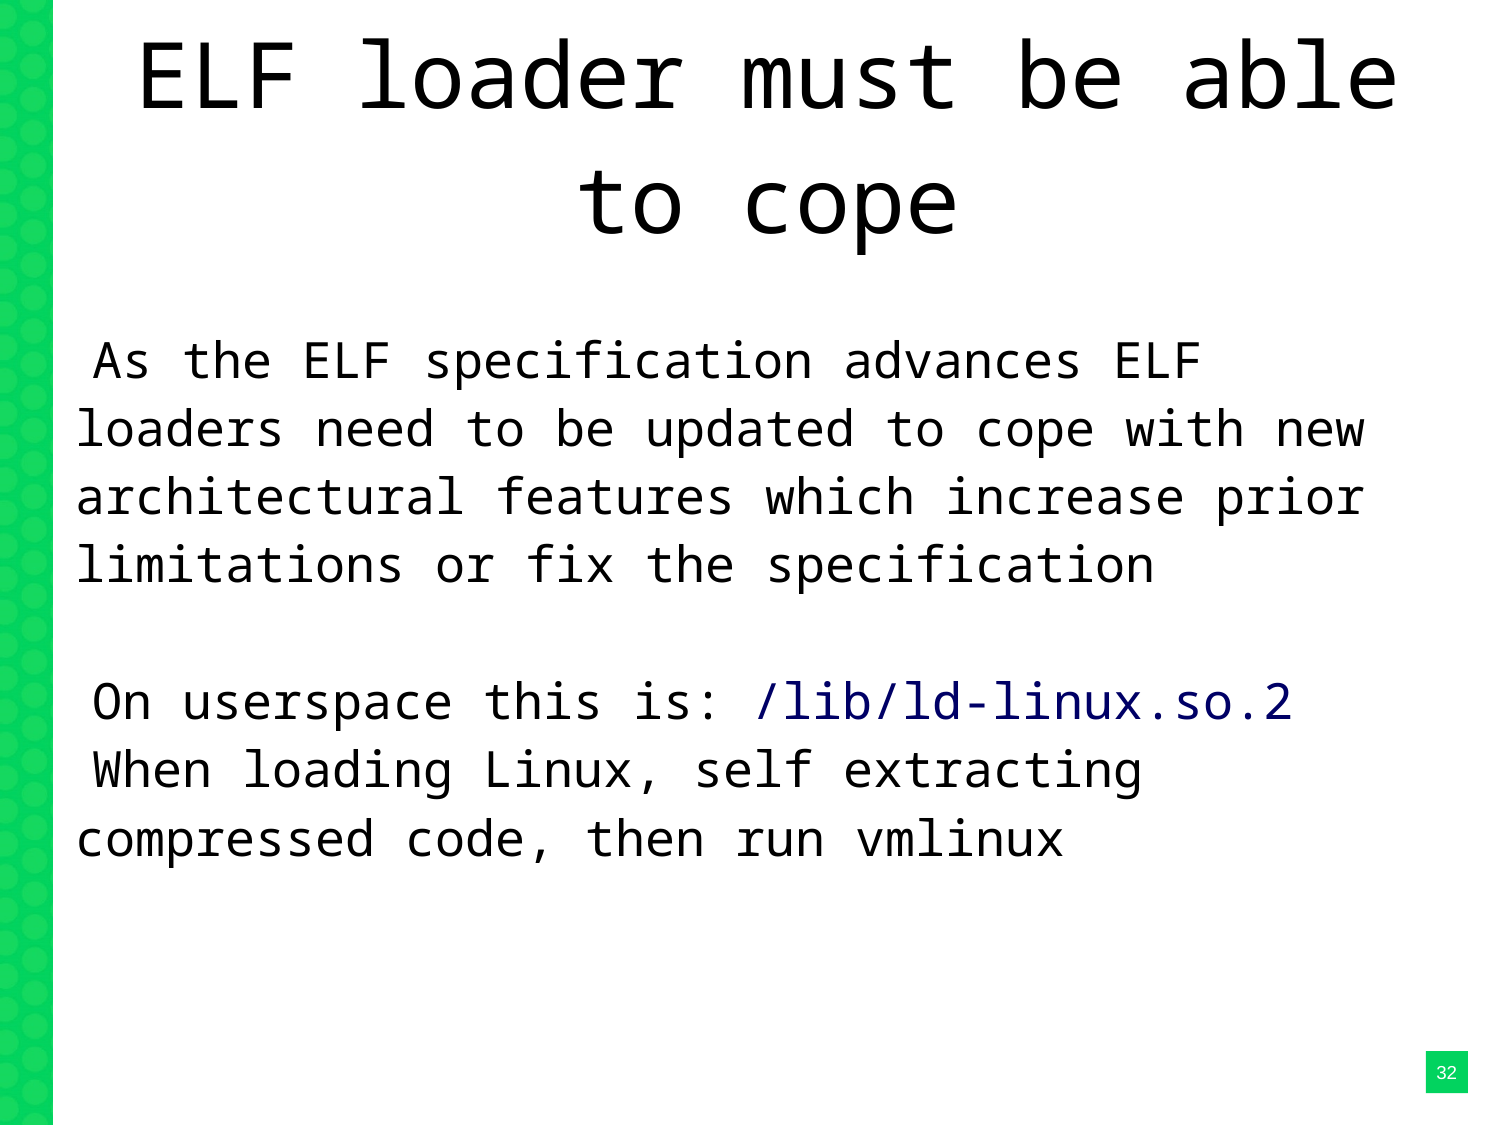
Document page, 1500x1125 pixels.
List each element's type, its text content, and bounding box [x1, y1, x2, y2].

text_box As the ELF specification advances ELF loaders need to be updated to cope with new architectural features which increase prior limitations or fix the specification On userspace this is: /lib/ld-linux.so.2 When loading Linux, self extracting compressed code, then run vmlinux [75, 271, 1426, 924]
title ELF loader must be able to cope [75, 13, 1426, 259]
picture [0, 0, 53, 1125]
text_box <number> [1425, 1051, 1468, 1094]
